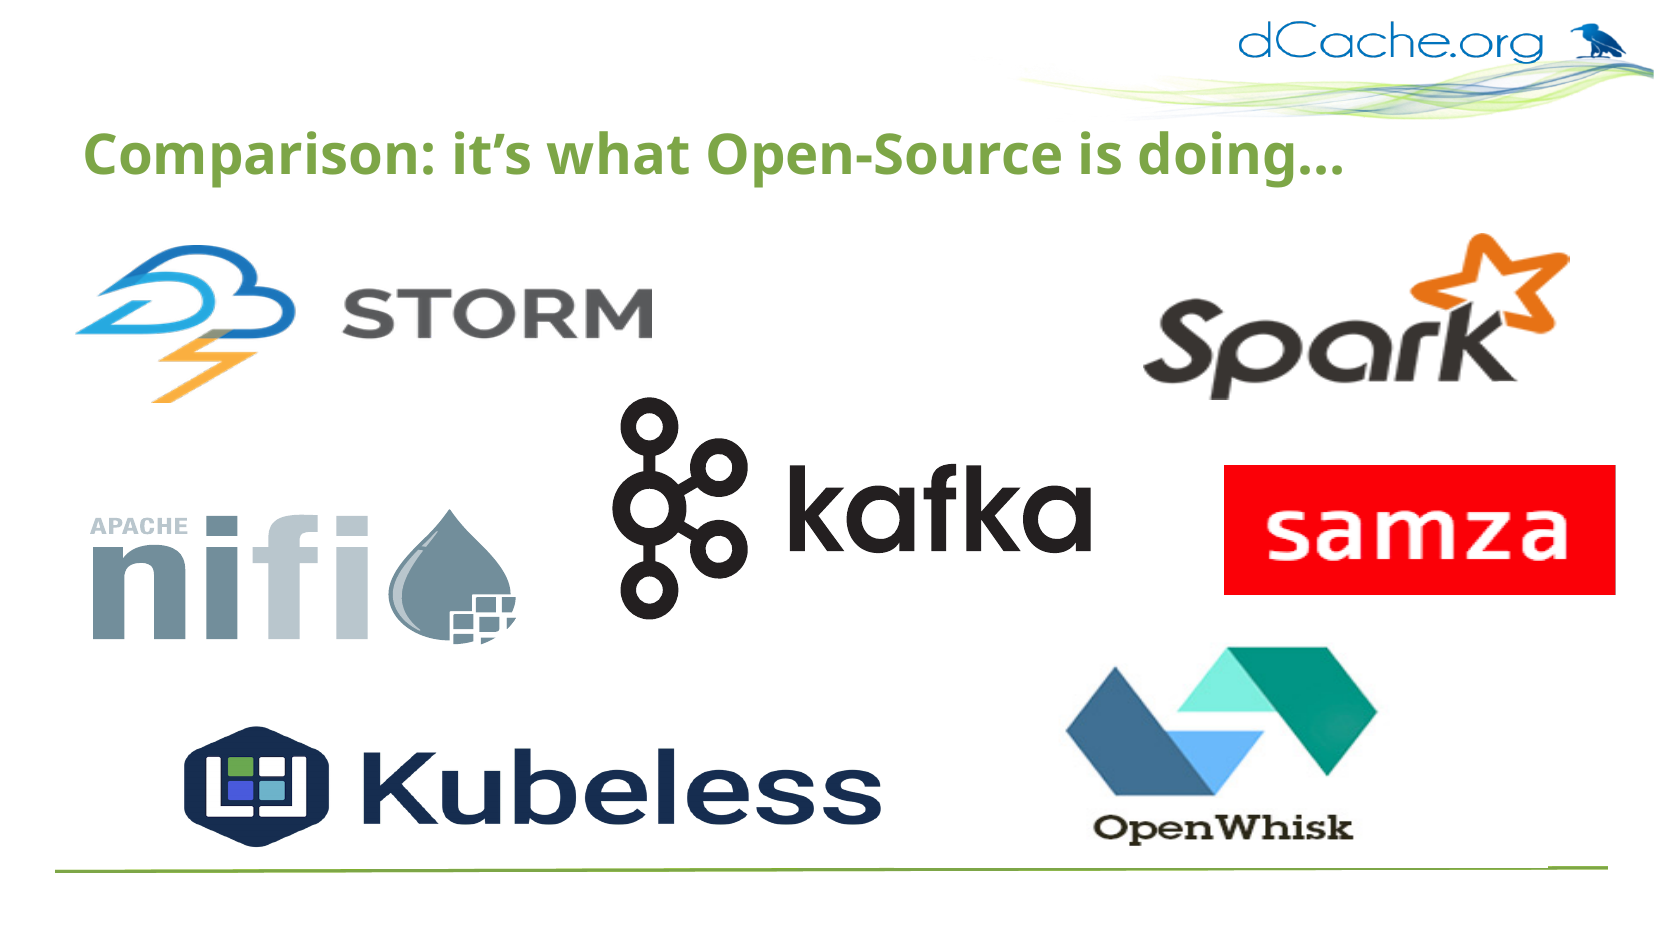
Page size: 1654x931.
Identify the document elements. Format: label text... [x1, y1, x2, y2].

picture [1143, 233, 1570, 400]
picture [1224, 465, 1617, 596]
picture [90, 509, 516, 645]
title Comparison: it’s what Open-Source is doing… [82, 116, 1605, 189]
picture [75, 245, 1548, 868]
picture [956, 12, 1654, 127]
